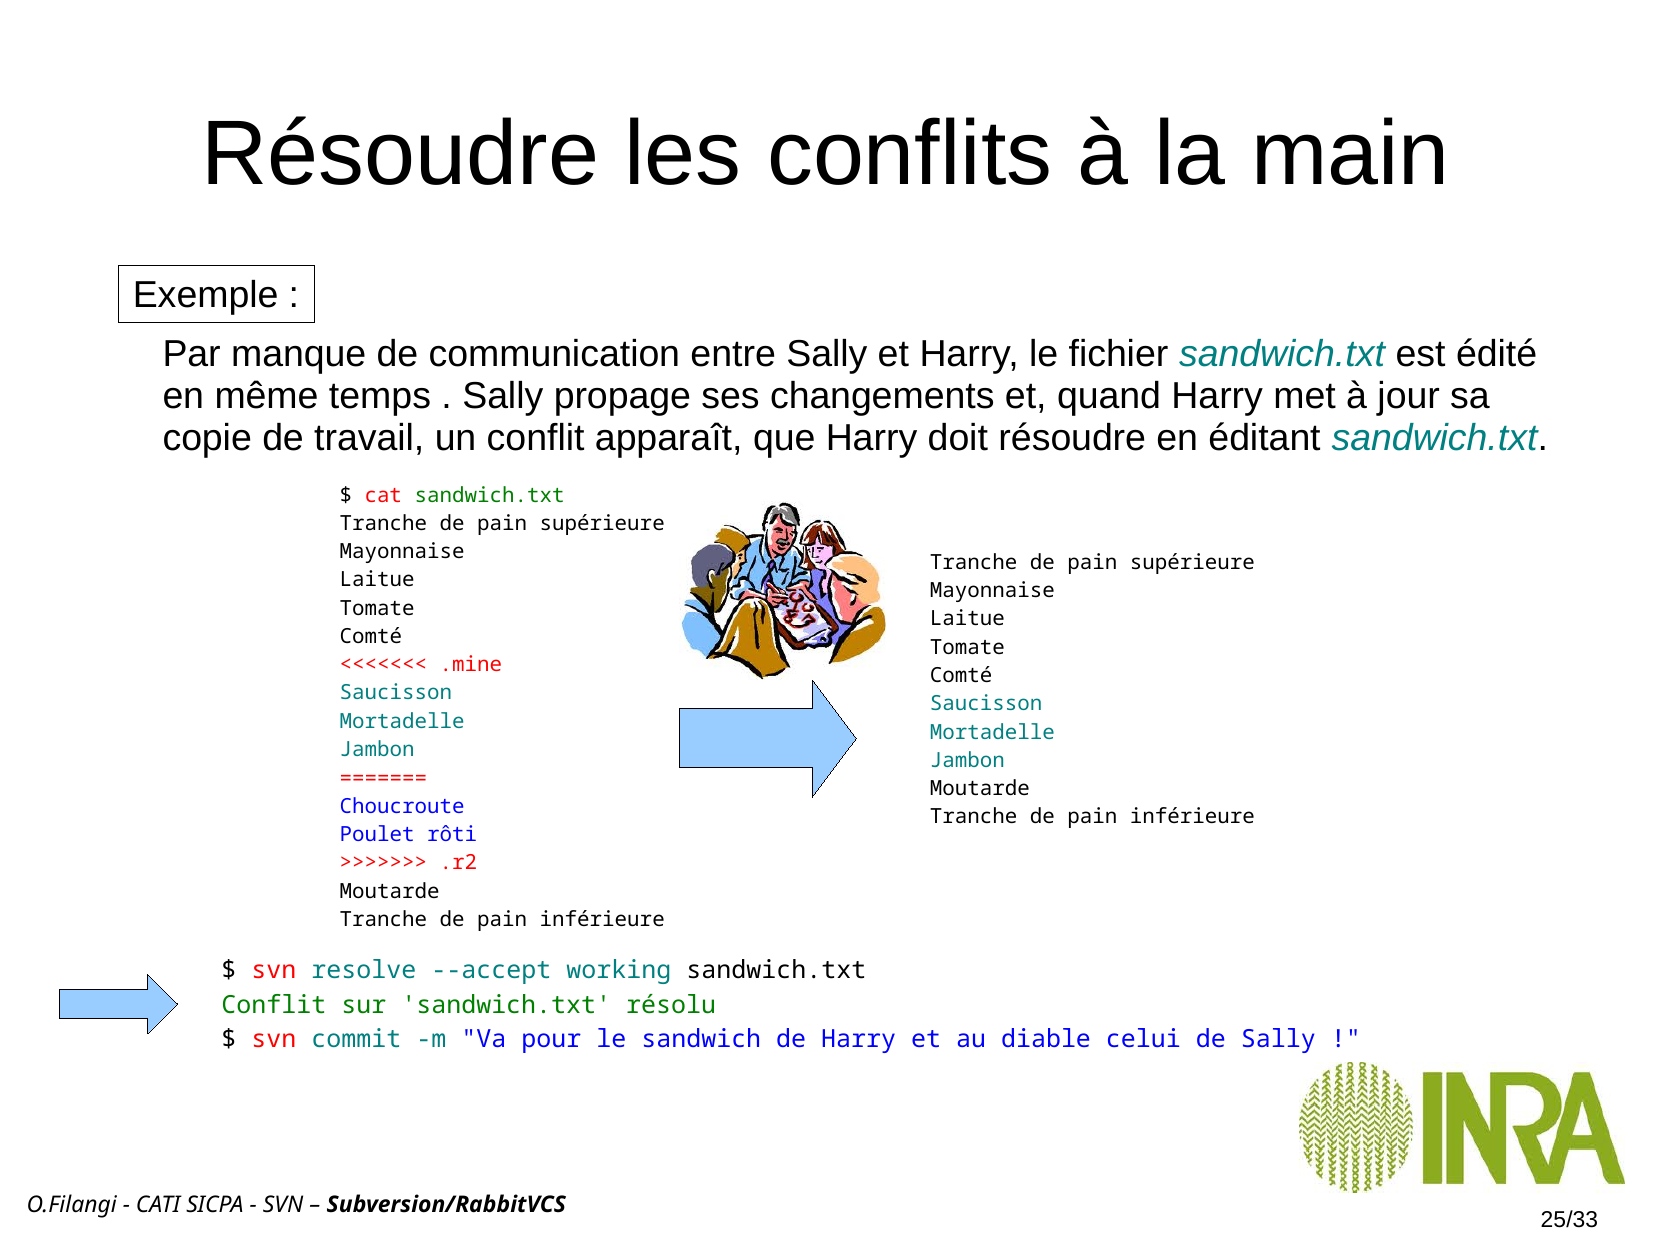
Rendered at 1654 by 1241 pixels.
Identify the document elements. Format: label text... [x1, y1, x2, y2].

text_box $ cat sandwich.txt Tranche de pain supérieure Mayonnaise Laitue Tomate Comté <<<<<<< .mine Saucisson Mortadelle Jambon ======= Choucroute Poulet rôti >>>>>>> .r2 Moutarde Tranche de pain inférieure [324, 472, 680, 925]
text_box Exemple : [118, 265, 315, 323]
text_box O.Filangi - CATI SICPA - SVN – Subversion/RabbitVCS [5, 1181, 611, 1227]
text_box [679, 680, 857, 798]
text_box Par manque de communication entre Sally et Harry, le fichier sandwich.txt est édité en même temps . Sally propage ses changements et, quand Harry met à jour sa copie de travail, un conflit apparaît, que Harry doit résoudre en éditant sandwich.txt. [147, 324, 1595, 466]
text_box 23/34 [1525, 1199, 1654, 1241]
text_box $ svn resolve --accept working sandwich.txt Conflit sur 'sandwich.txt' résolu $ svn commit -m "Va pour le sandwich de Harry et au diable celui de Sally !" [206, 944, 1377, 1046]
title Résoudre les conflits à la main [82, 49, 1571, 257]
picture [1299, 1062, 1625, 1193]
text_box [59, 974, 178, 1034]
picture [679, 501, 886, 680]
text_box Tranche de pain supérieure Mayonnaise Laitue Tomate Comté Saucisson Mortadelle Jambon Moutarde Tranche de pain inférieure [915, 539, 1270, 798]
